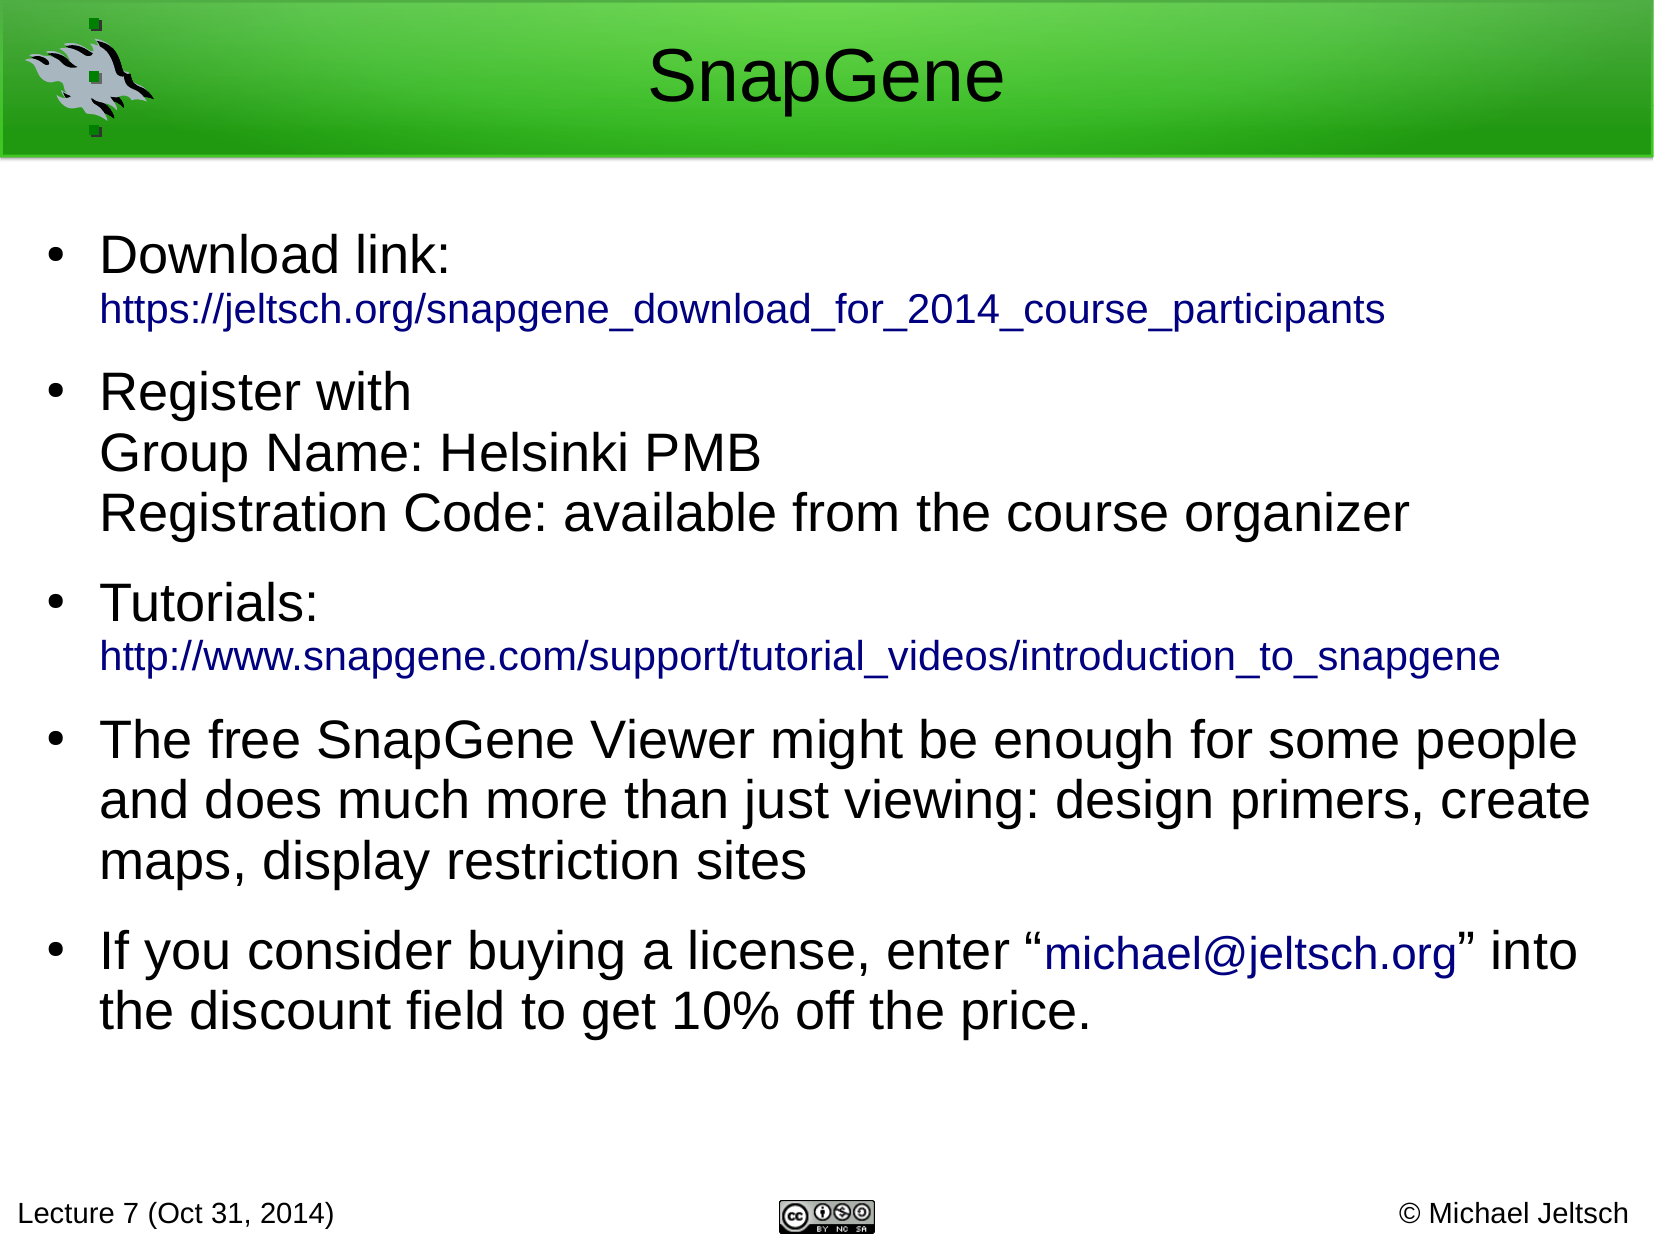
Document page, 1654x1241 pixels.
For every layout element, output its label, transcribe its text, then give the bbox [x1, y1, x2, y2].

list Download link: https://jeltsch.org/snapgene_download_for_2014_course_participants Register with Group Name: Helsinki PMB Registration Code: available from the course organizer Tutorials: http://www.snapgene.com/support/tutorial_videos/introduction_to_snapgene The free SnapGene Viewer might be enough for some people and does much more than just viewing: design primers, create maps, display restriction sites If you consider buying a license, enter “michael@jeltsch.org” into the discount field to get 10% off the price. [28, 225, 1636, 1096]
picture [779, 1200, 875, 1234]
title SnapGene [206, 30, 1448, 121]
